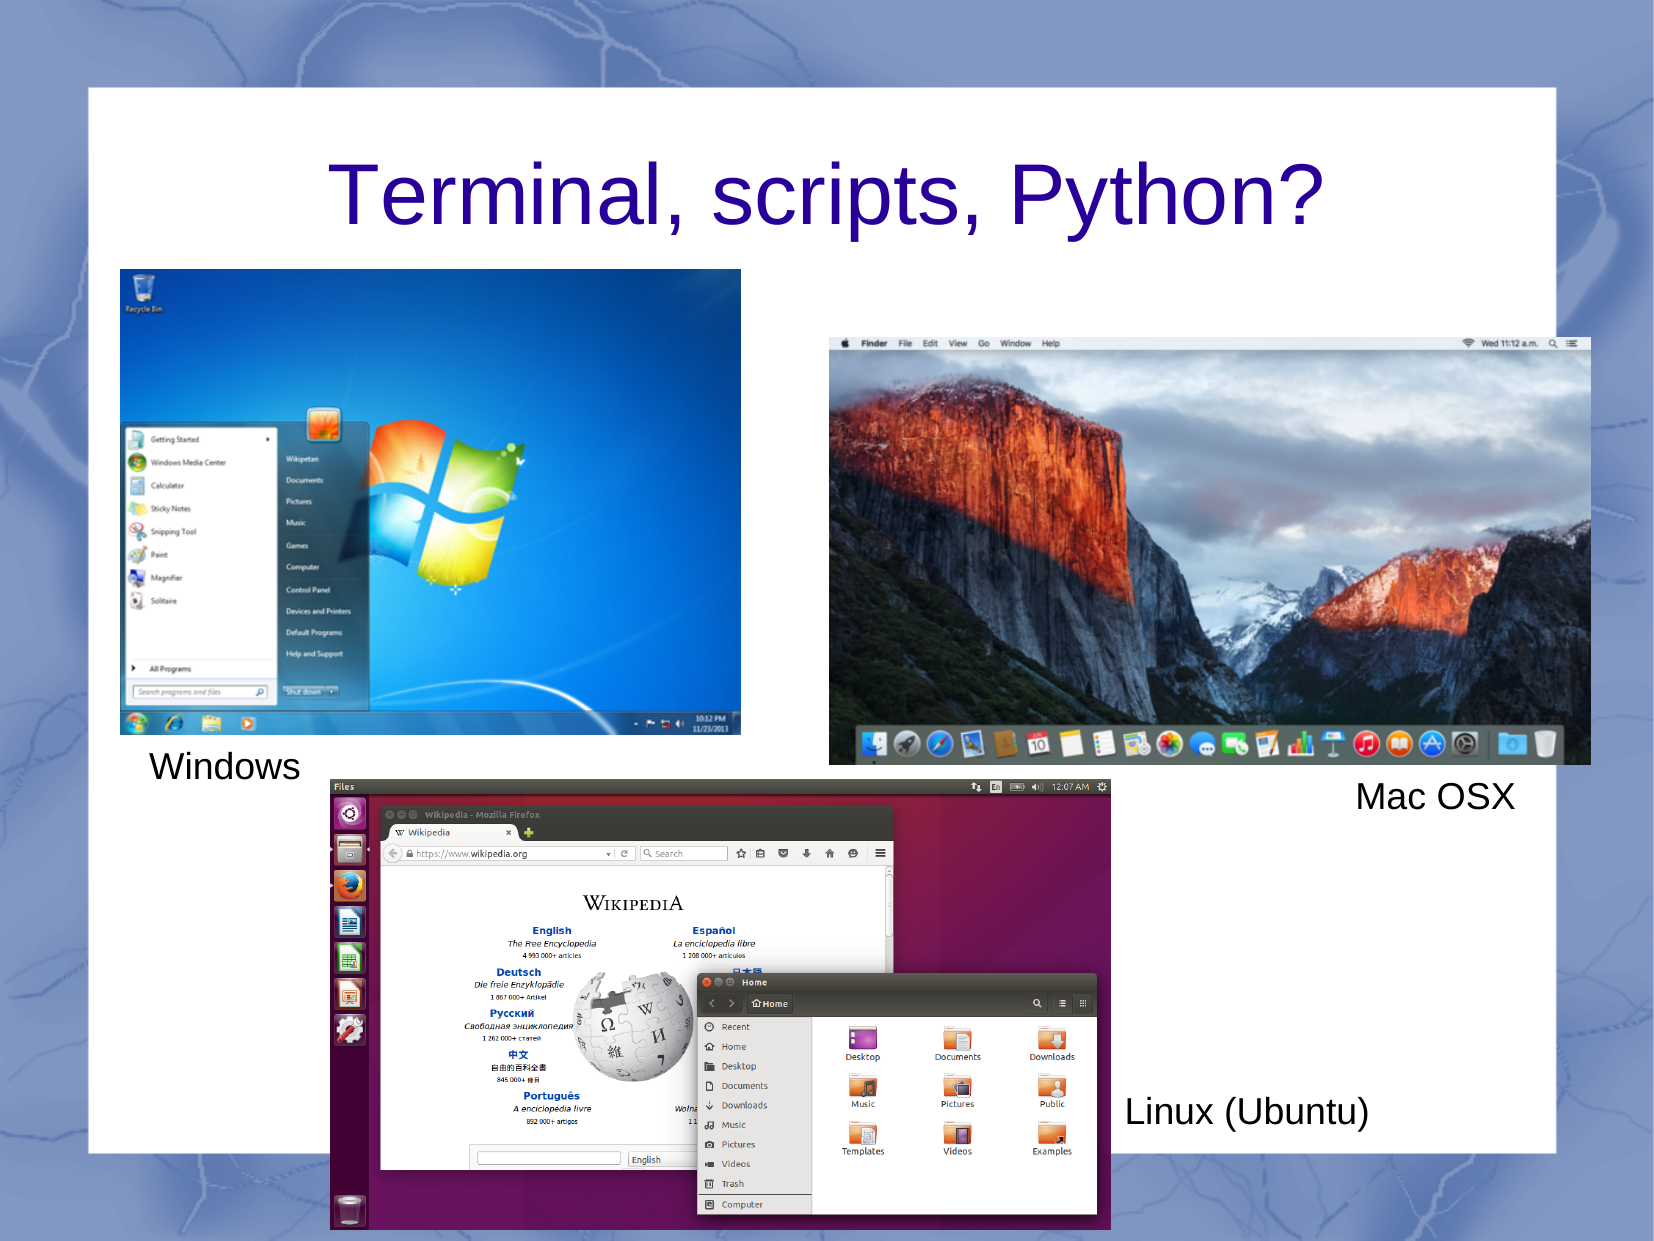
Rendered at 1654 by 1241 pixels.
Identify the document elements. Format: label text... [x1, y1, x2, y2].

text_box Windows [134, 738, 316, 796]
picture [0, 0, 1654, 1241]
text_box Mac OSX [1340, 768, 1531, 826]
title Terminal, scripts, Python? [118, 90, 1536, 298]
text_box Linux (Ubuntu) [1111, 1083, 1385, 1141]
